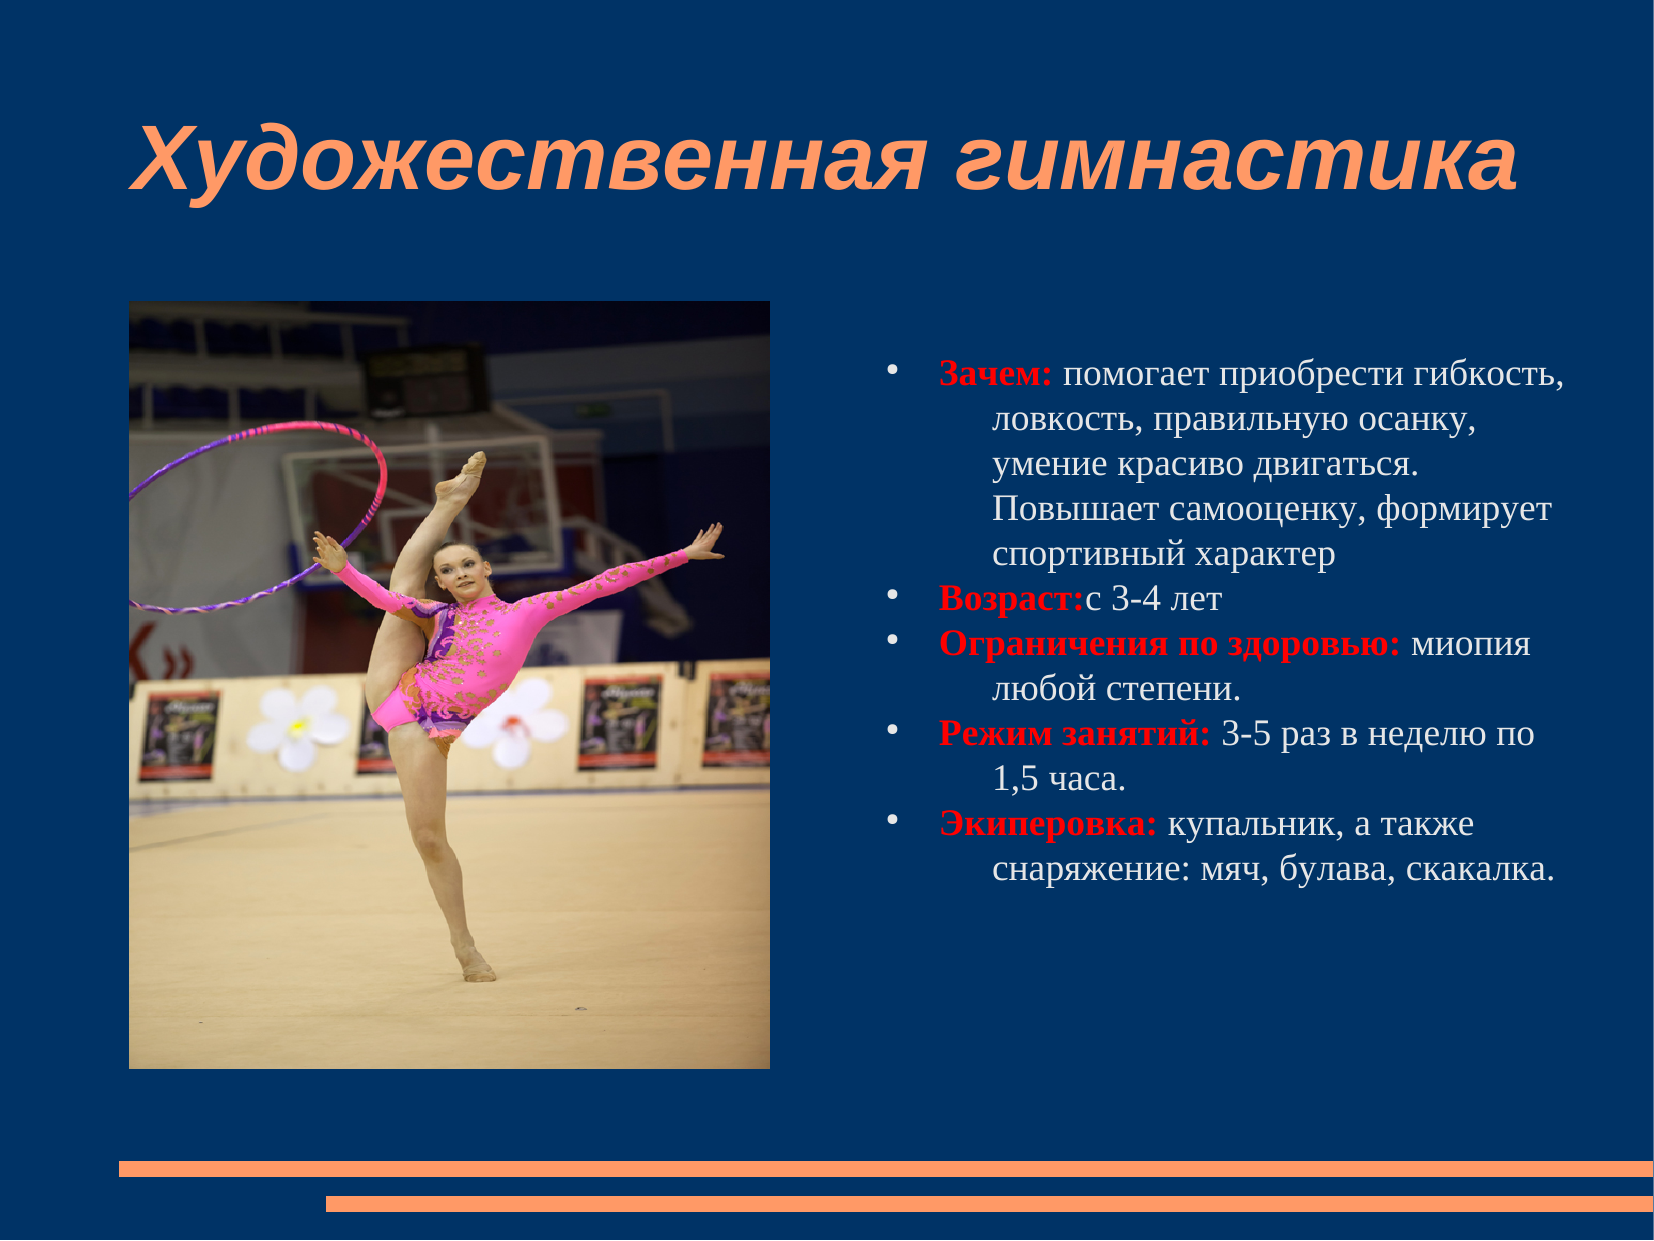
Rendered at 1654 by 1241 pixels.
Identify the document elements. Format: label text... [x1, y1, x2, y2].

title Художественная гимнастика [82, 56, 1571, 250]
picture [129, 301, 770, 1069]
list Зачем: помогает приобрести гибкость, ловкость, правильную осанку, умение красиво двигаться. Повышает самооценку, формирует спортивный характер Возраст:с 3-4 лет Ограничения по здоровью: миопия любой степени. Режим занятий: 3-5 раз в неделю по 1,5 часа. Экиперовка: купальник, а также снаряжение: мяч, булава, скакалка. [850, 348, 1577, 1142]
